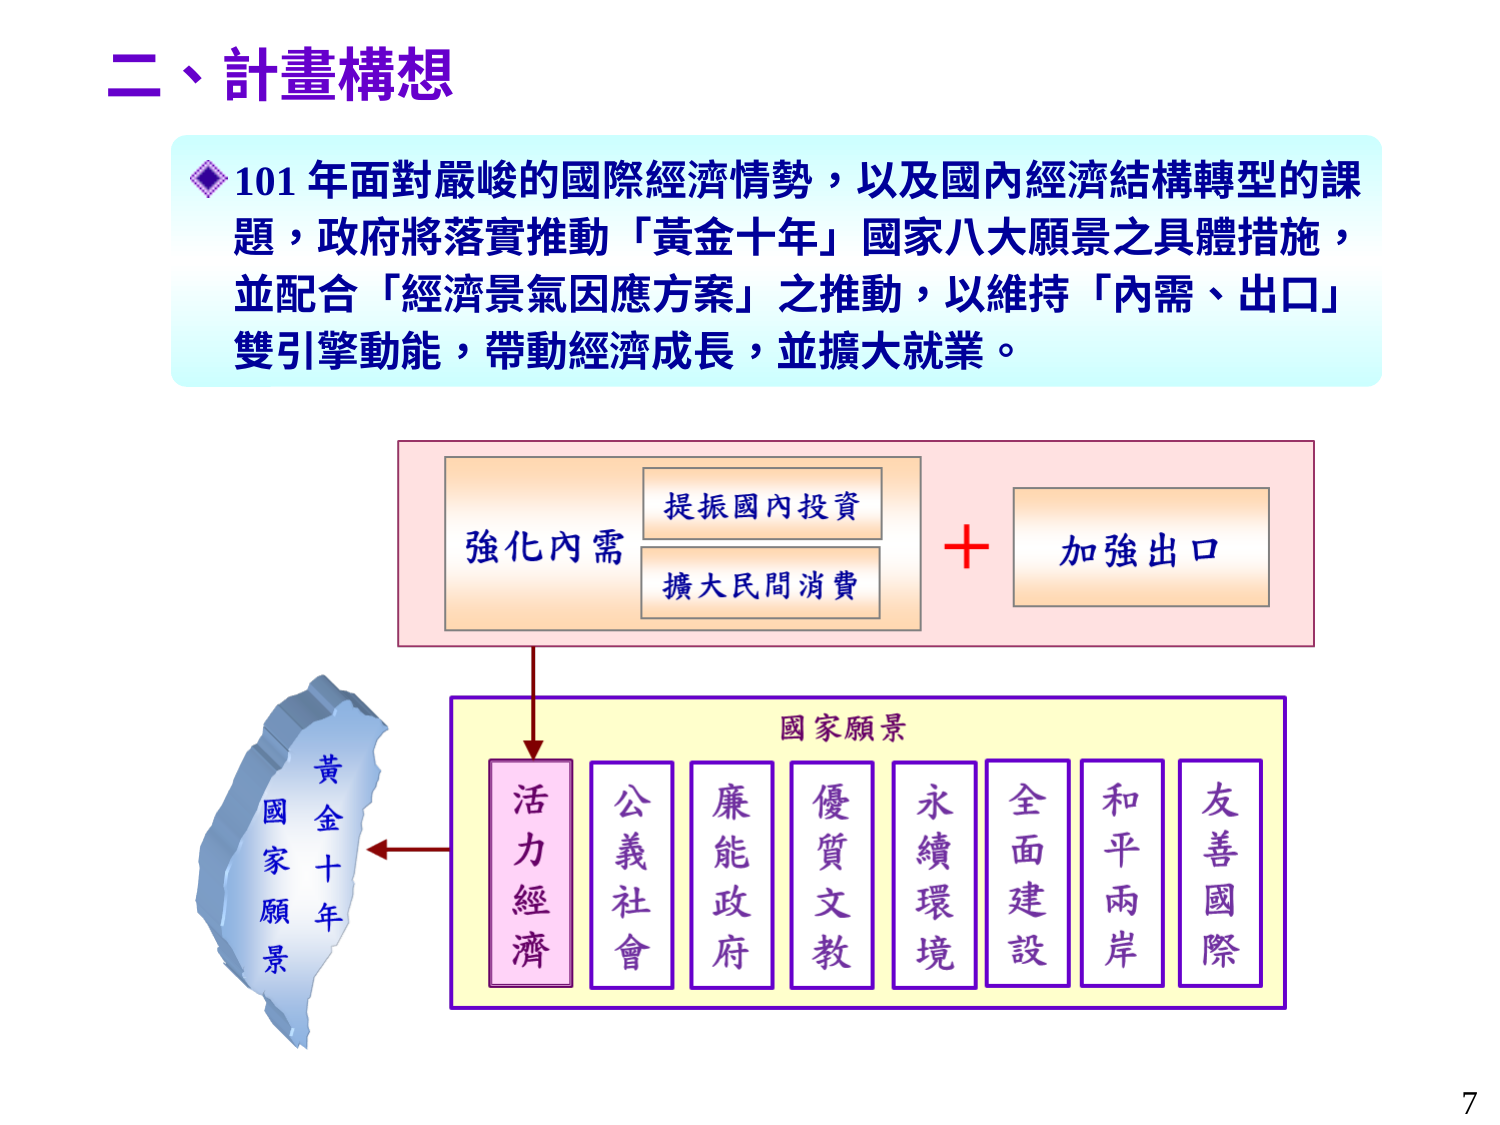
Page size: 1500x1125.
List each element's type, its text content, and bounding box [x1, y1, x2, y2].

picture [190, 160, 228, 198]
text_box <編號> [1446, 1062, 1489, 1125]
picture [190, 440, 1315, 1052]
text_box 101年面對嚴峻的國際經濟情勢，以及國內經濟結構轉型的課題，政府將落實推動「黃金十年」國家八大願景之具體措施，並配合「經濟景氣因應方案」之推動，以維持「內需、出口」雙引擎動能，帶動經濟成長，並擴大就業。 [171, 135, 1382, 387]
text_box 二、計畫構想 [90, 38, 533, 117]
